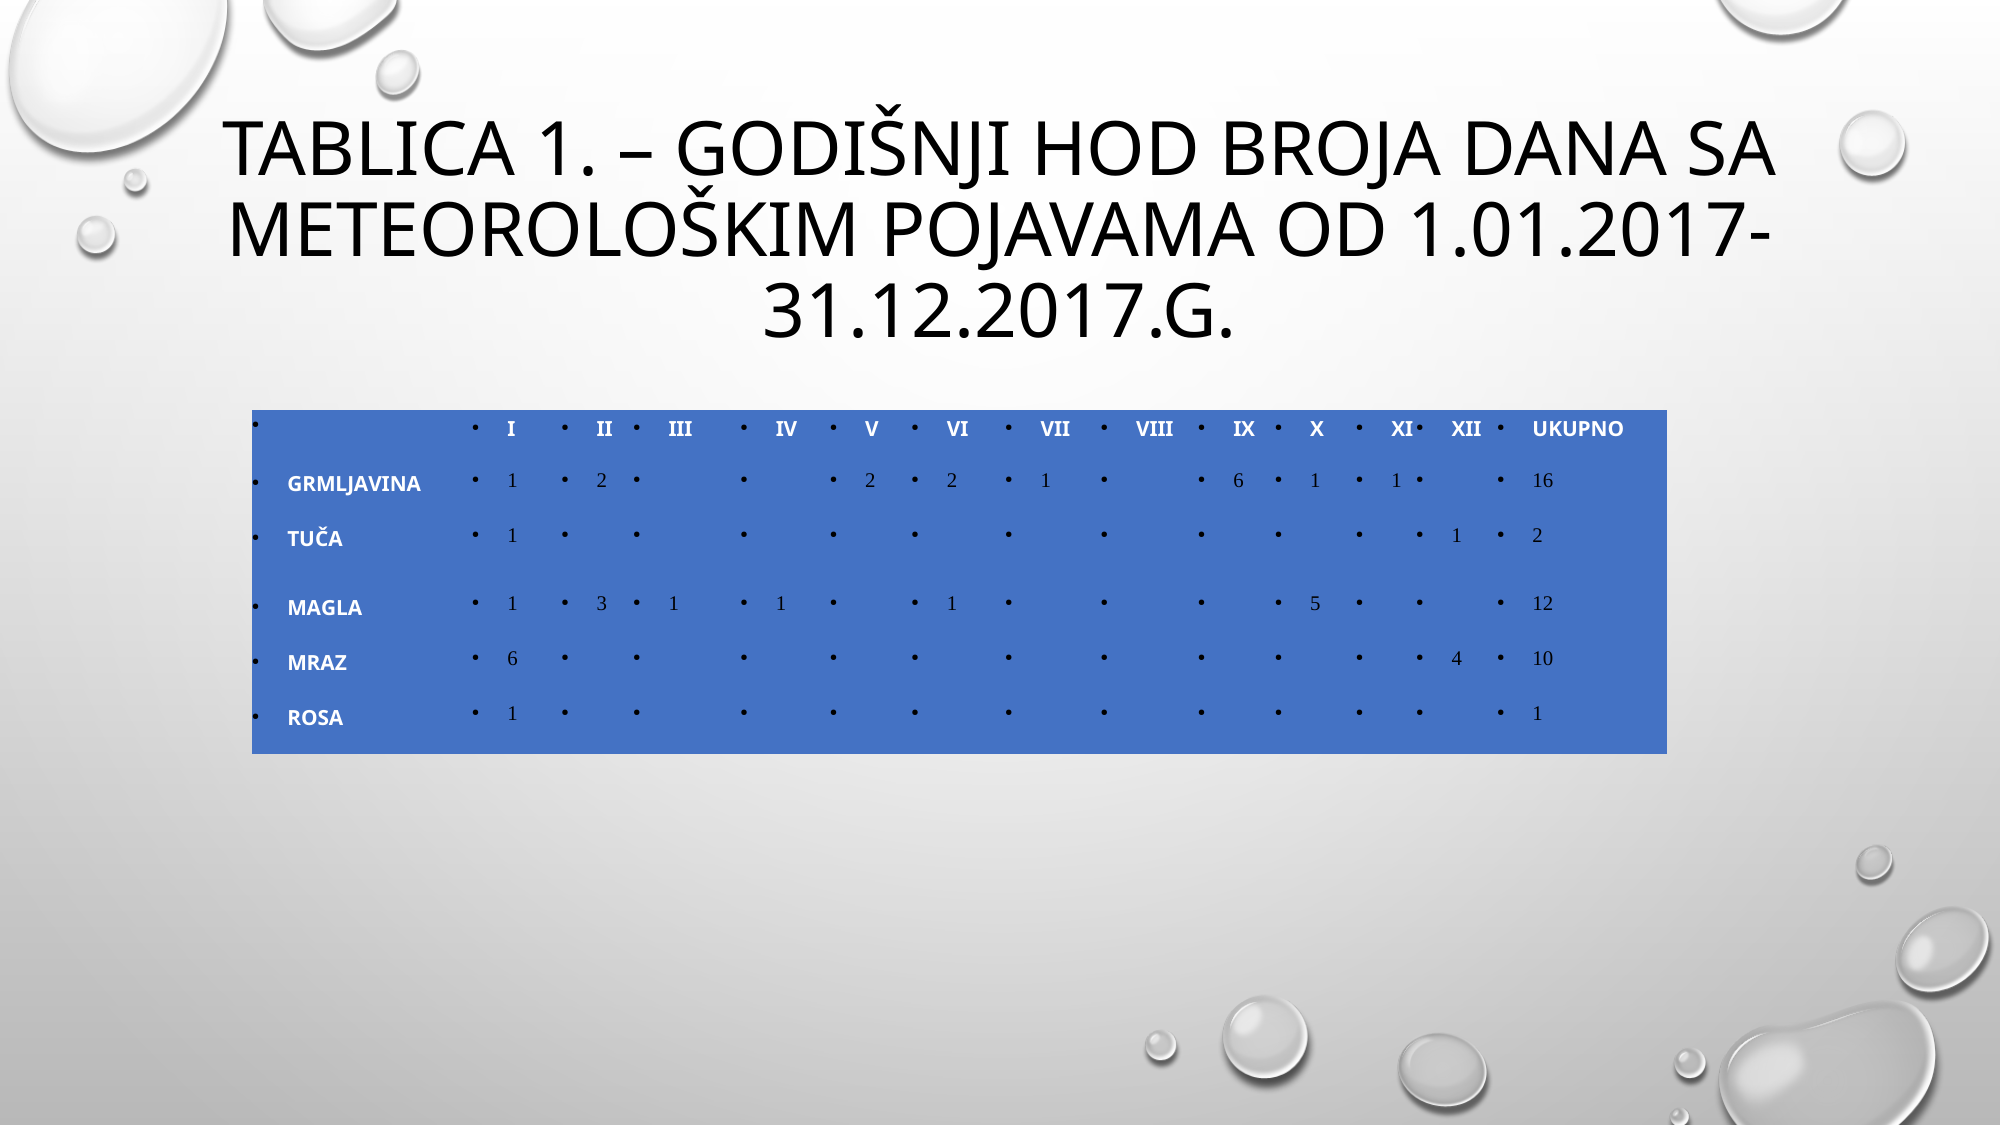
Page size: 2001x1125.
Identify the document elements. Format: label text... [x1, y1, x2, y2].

table_header VII [1005, 410, 1101, 465]
table_cell 1 [912, 589, 1005, 644]
table_cell 1 [740, 589, 830, 644]
table_cell [1198, 520, 1275, 589]
table_cell 1 [472, 589, 561, 644]
table_cell [1356, 520, 1416, 589]
table_cell 1 [633, 589, 740, 644]
table_cell [1198, 699, 1275, 754]
table_header IV [740, 410, 830, 465]
table_cell GRMLJAVINA [252, 465, 472, 520]
table_cell TUČA [252, 520, 472, 589]
table_cell [740, 465, 830, 520]
table_cell ROSA [252, 699, 472, 754]
table_cell [830, 589, 912, 644]
table_cell [1005, 699, 1101, 754]
table_cell 10 [1497, 644, 1667, 699]
table_cell [561, 644, 633, 699]
table_cell 1 [1005, 465, 1101, 520]
table_cell [1005, 520, 1101, 589]
table_cell [1005, 589, 1101, 644]
table_cell 6 [472, 644, 561, 699]
table_cell [830, 699, 912, 754]
table_header XI [1356, 410, 1416, 465]
table_cell 2 [1497, 520, 1667, 589]
table_cell [740, 644, 830, 699]
table_cell [1275, 699, 1356, 754]
table_header I [472, 410, 561, 465]
table_cell [912, 644, 1005, 699]
table_cell 2 [912, 465, 1005, 520]
table_cell [633, 644, 740, 699]
table_header V [830, 410, 912, 465]
table_cell [633, 699, 740, 754]
title Tablica 1. – Godišnji hod broja dana sa meteorološkim pojavama od 1.01.2017-31.12.2017.g. [149, 101, 1851, 364]
table_cell 2 [830, 465, 912, 520]
table_cell [1101, 520, 1198, 589]
table_cell [633, 465, 740, 520]
table_cell [1416, 589, 1497, 644]
table_cell 6 [1198, 465, 1275, 520]
table_cell 4 [1416, 644, 1497, 699]
table_cell [1101, 699, 1198, 754]
table_cell [740, 699, 830, 754]
table_cell [830, 520, 912, 589]
table_cell 1 [1497, 699, 1667, 754]
table_header IX [1198, 410, 1275, 465]
table_cell [830, 644, 912, 699]
table_cell 1 [1356, 465, 1416, 520]
table_cell [561, 520, 633, 589]
table_cell 12 [1497, 589, 1667, 644]
table_cell [912, 699, 1005, 754]
table_cell MRAZ [252, 644, 472, 699]
table_cell [1101, 589, 1198, 644]
table_header UKUPNO [1497, 410, 1667, 465]
table_cell 3 [561, 589, 633, 644]
table_cell [1005, 644, 1101, 699]
table_cell [912, 520, 1005, 589]
table_cell [740, 520, 830, 589]
table_cell 1 [1275, 465, 1356, 520]
table_cell [1198, 644, 1275, 699]
table_cell [1356, 589, 1416, 644]
table_cell MAGLA [252, 589, 472, 644]
table_header XII [1416, 410, 1497, 465]
table_cell [1101, 465, 1198, 520]
table_header VI [912, 410, 1005, 465]
table_cell 1 [472, 699, 561, 754]
table_cell [561, 699, 633, 754]
table_cell [1416, 465, 1497, 520]
table_cell [1198, 589, 1275, 644]
table_cell 1 [472, 520, 561, 589]
table_cell [1101, 644, 1198, 699]
table_header III [633, 410, 740, 465]
table_header II [561, 410, 633, 465]
table_cell [1275, 644, 1356, 699]
table_cell 2 [561, 465, 633, 520]
table_cell 16 [1497, 465, 1667, 520]
table_header [252, 410, 472, 465]
table_header VIII [1101, 410, 1198, 465]
table_cell 1 [1416, 520, 1497, 589]
table_header X [1275, 410, 1356, 465]
table_cell 5 [1275, 589, 1356, 644]
table_cell [1275, 520, 1356, 589]
table_cell [633, 520, 740, 589]
table_cell [1356, 644, 1416, 699]
table_cell [1416, 699, 1497, 754]
table_cell 1 [472, 465, 561, 520]
table_cell [1356, 699, 1416, 754]
